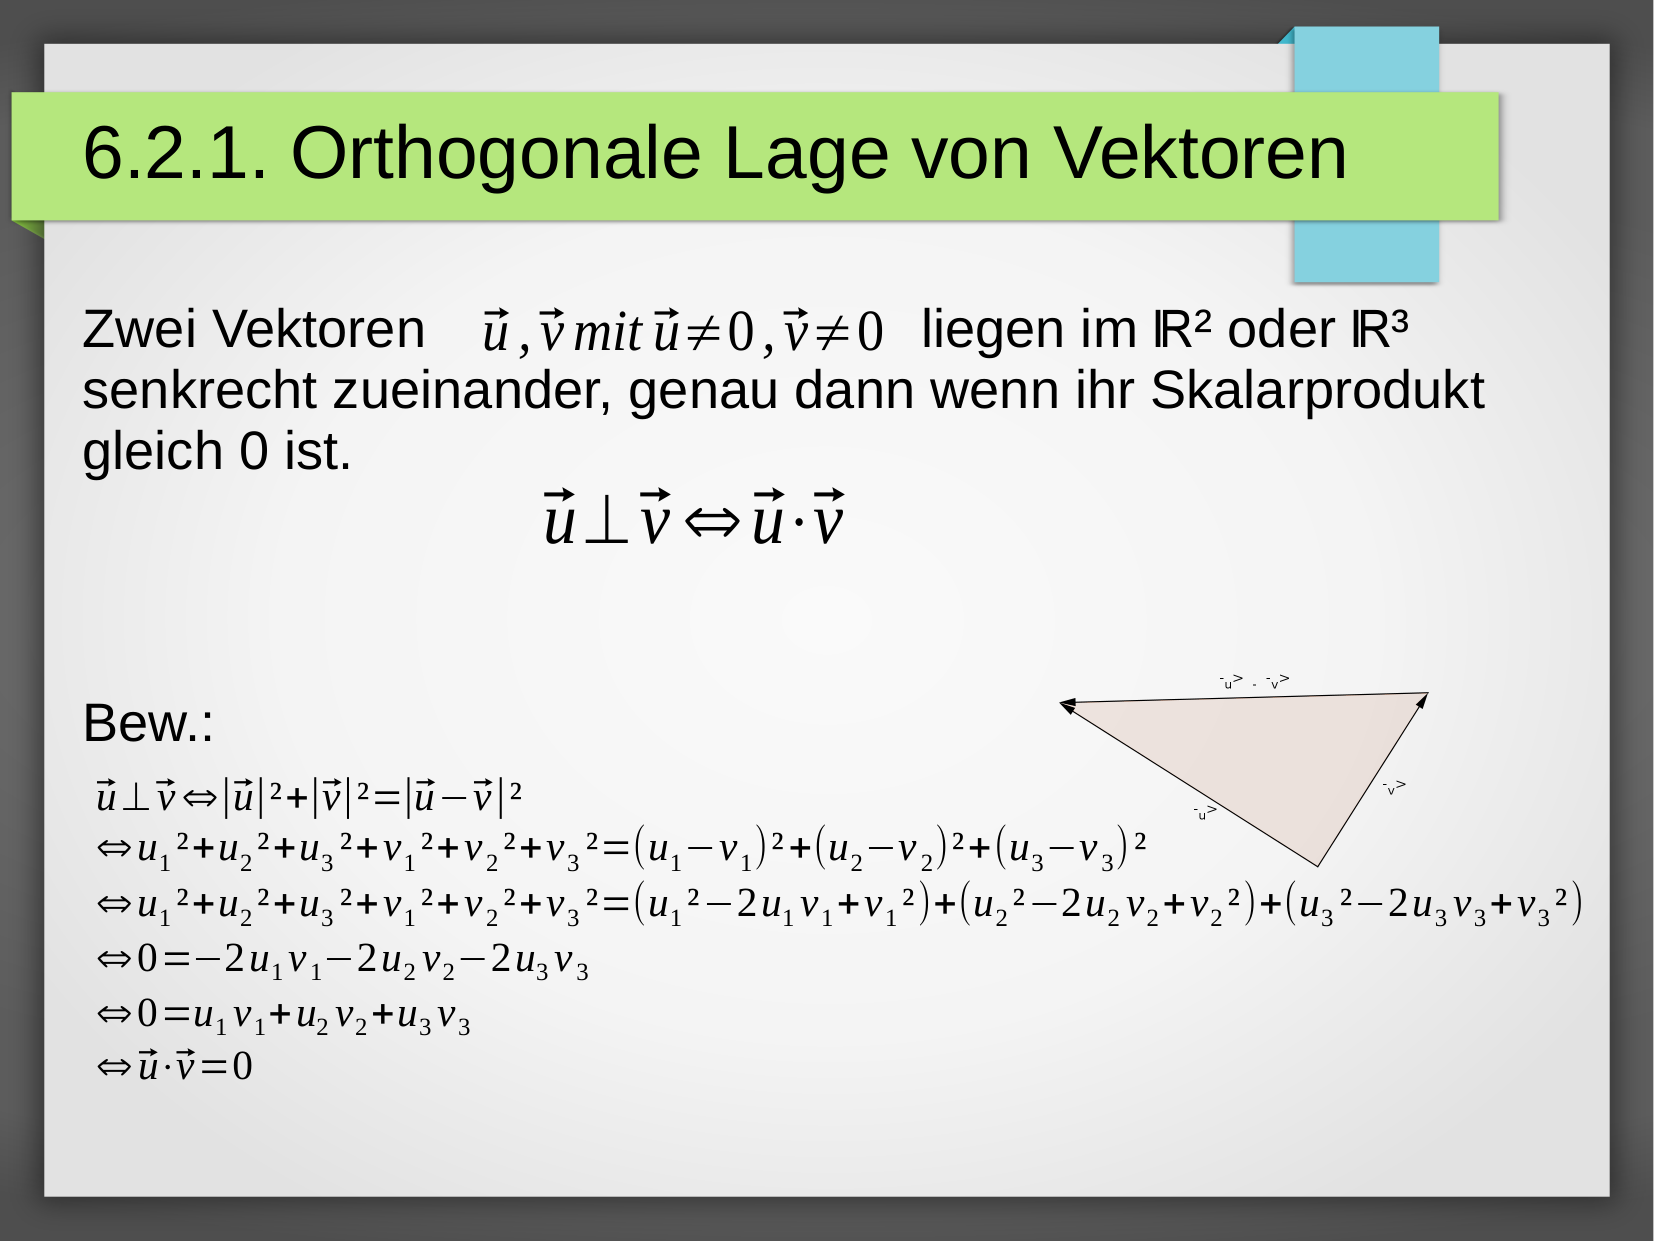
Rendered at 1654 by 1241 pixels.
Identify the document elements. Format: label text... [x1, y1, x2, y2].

chart [536, 478, 854, 560]
picture [0, 0, 1654, 1241]
title 6.2.1. Orthogonale Lage von Vektoren [82, 94, 1477, 213]
chart [476, 299, 891, 364]
list Zwei Vektoren liegen im ℝ² oder ℝ³ senkrecht zueinander, genau dann wenn ihr Skalarprodukt gleich 0 ist. Bew.: [82, 295, 1571, 1015]
chart [88, 773, 1591, 1089]
